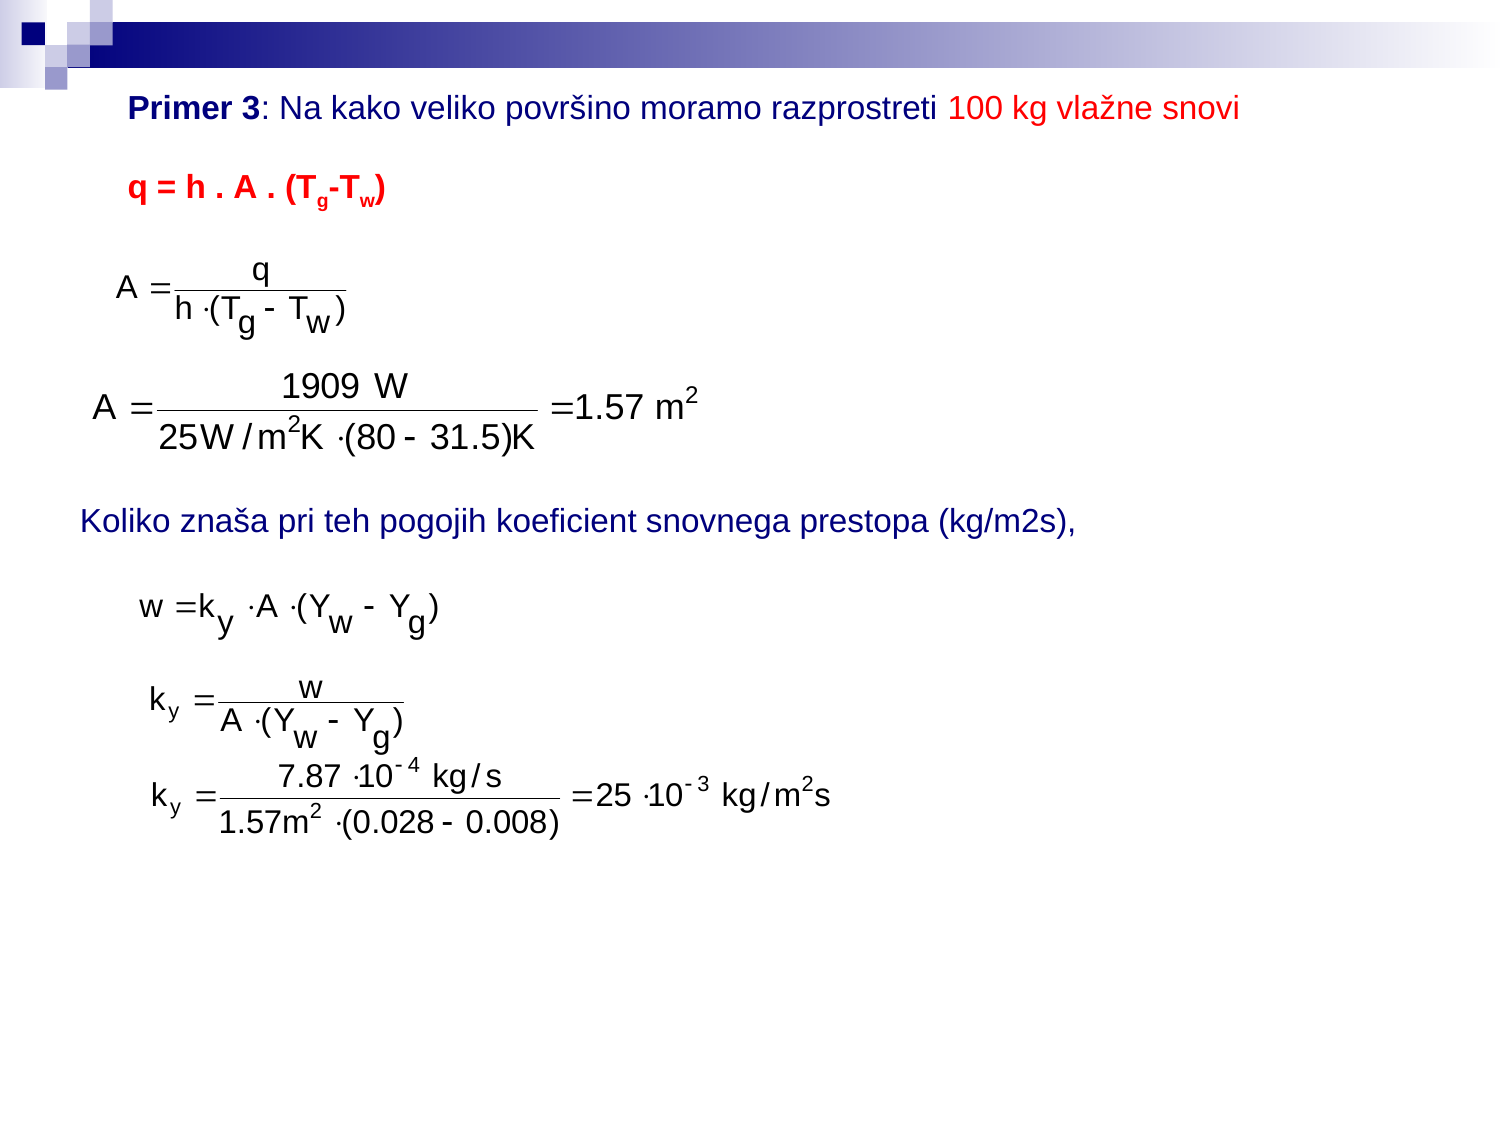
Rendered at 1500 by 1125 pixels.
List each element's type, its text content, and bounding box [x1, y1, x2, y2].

chart [112, 249, 352, 345]
text_box Primer 3: Na kako veliko površino moramo razprostreti 100 kg vlažne snovi q = h . A . (Tg-Tw) [112, 78, 1256, 219]
chart [147, 668, 833, 845]
chart [135, 586, 442, 647]
text_box Koliko znaša pri teh pogojih koeficient snovnega prestopa (kg/m2s), [65, 491, 1094, 547]
chart [88, 365, 703, 462]
